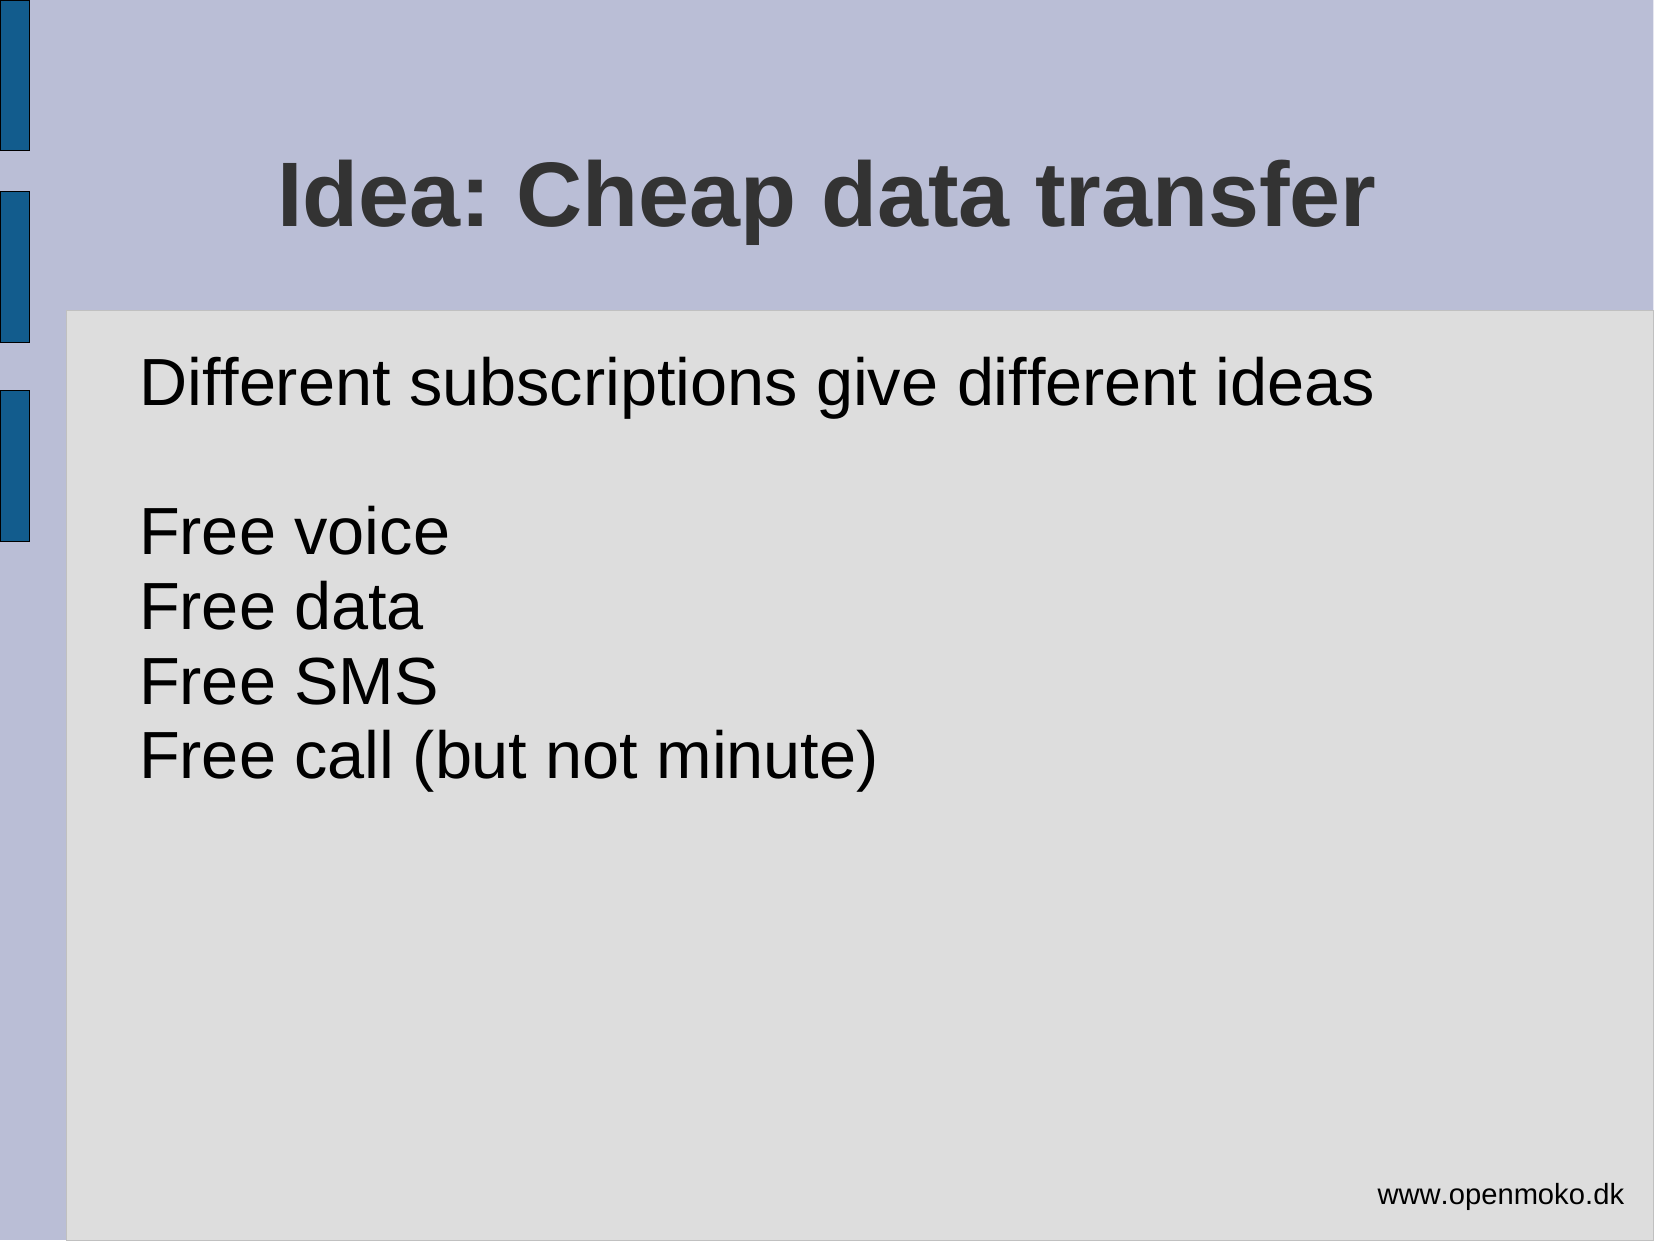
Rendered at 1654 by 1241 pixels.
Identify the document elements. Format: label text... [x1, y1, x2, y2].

title Idea: Cheap data transfer [121, 91, 1534, 299]
list Different subscriptions give different ideas Free voice Free data Free SMS Free call (but not minute) [121, 344, 1534, 1127]
